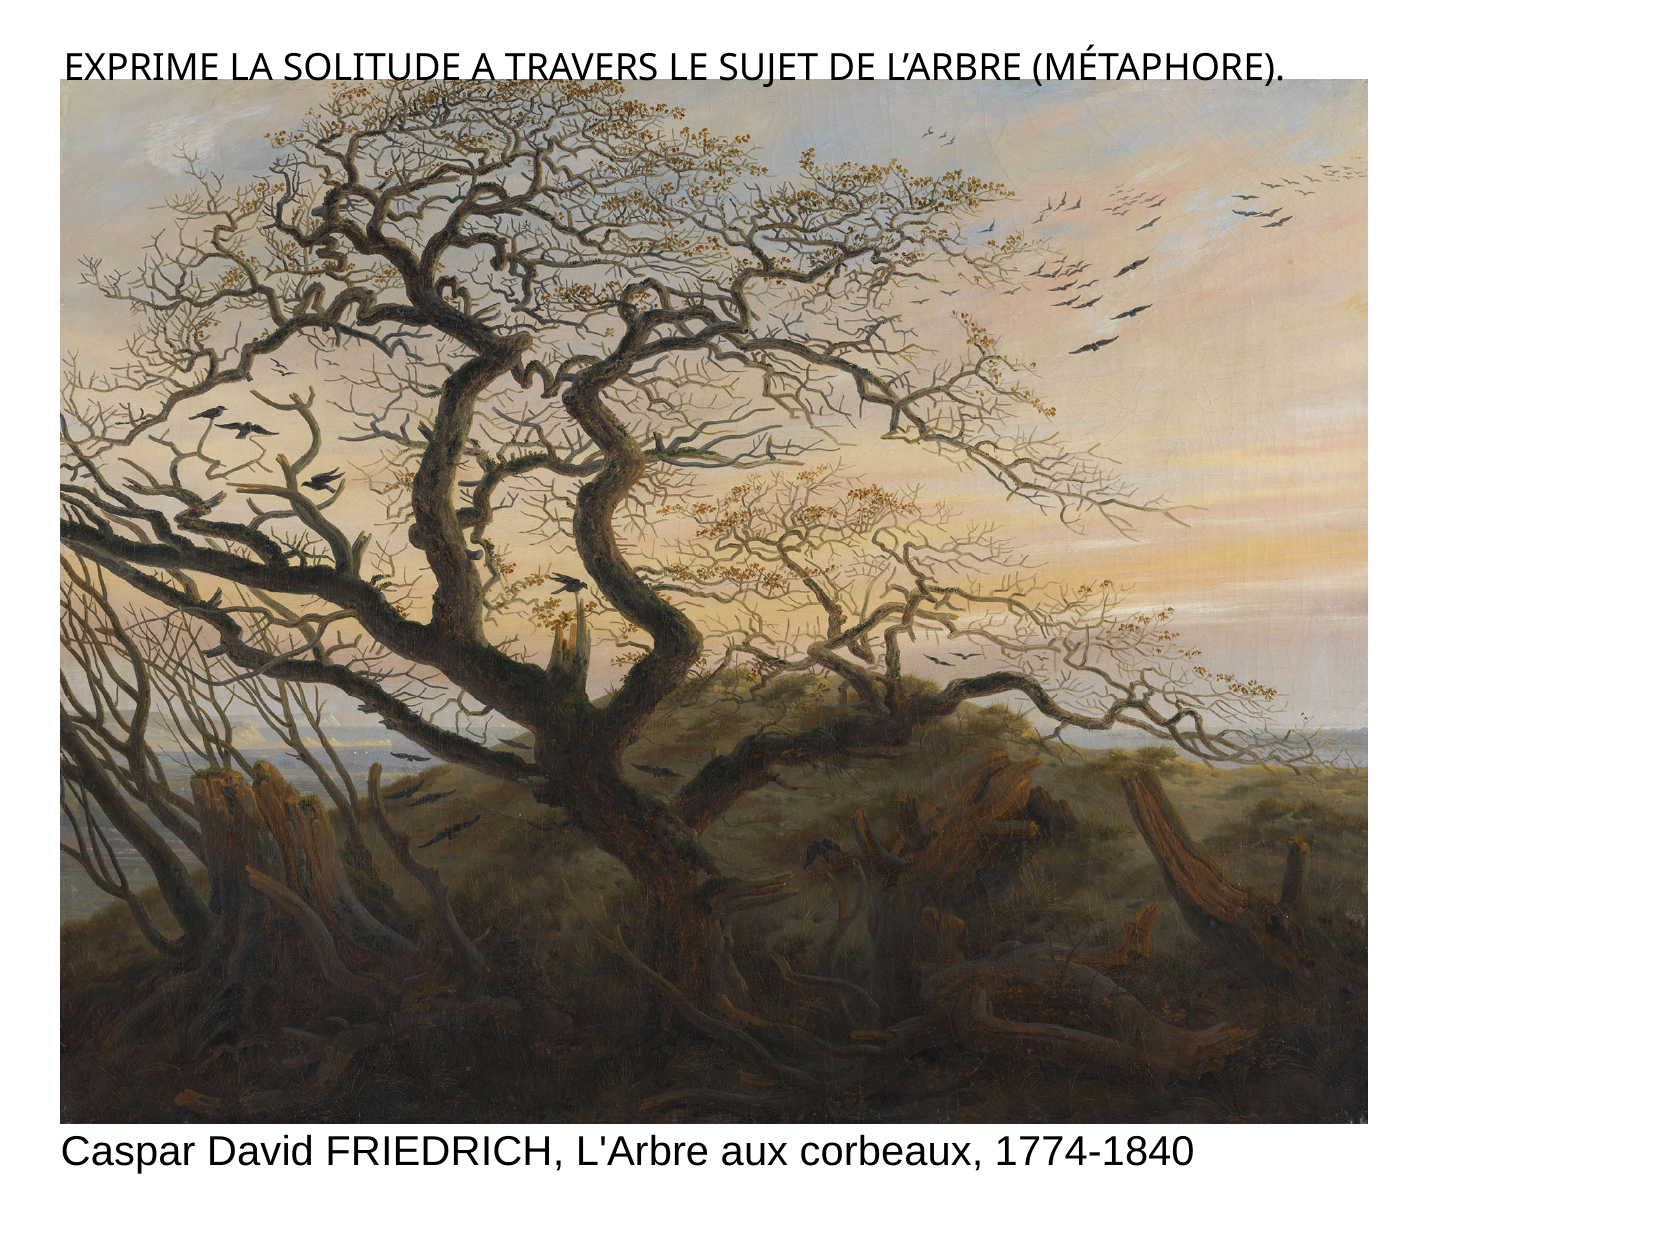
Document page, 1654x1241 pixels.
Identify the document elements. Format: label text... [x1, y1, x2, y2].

list Caspar David FRIEDRICH, L'Arbre aux corbeaux, 1774-1840 [60, 1123, 1571, 1205]
text_box EXPRIME LA SOLITUDE A TRAVERS LE SUJET DE L’ARBRE (MÉTAPHORE). [48, 35, 1407, 96]
picture [60, 96, 1368, 1124]
